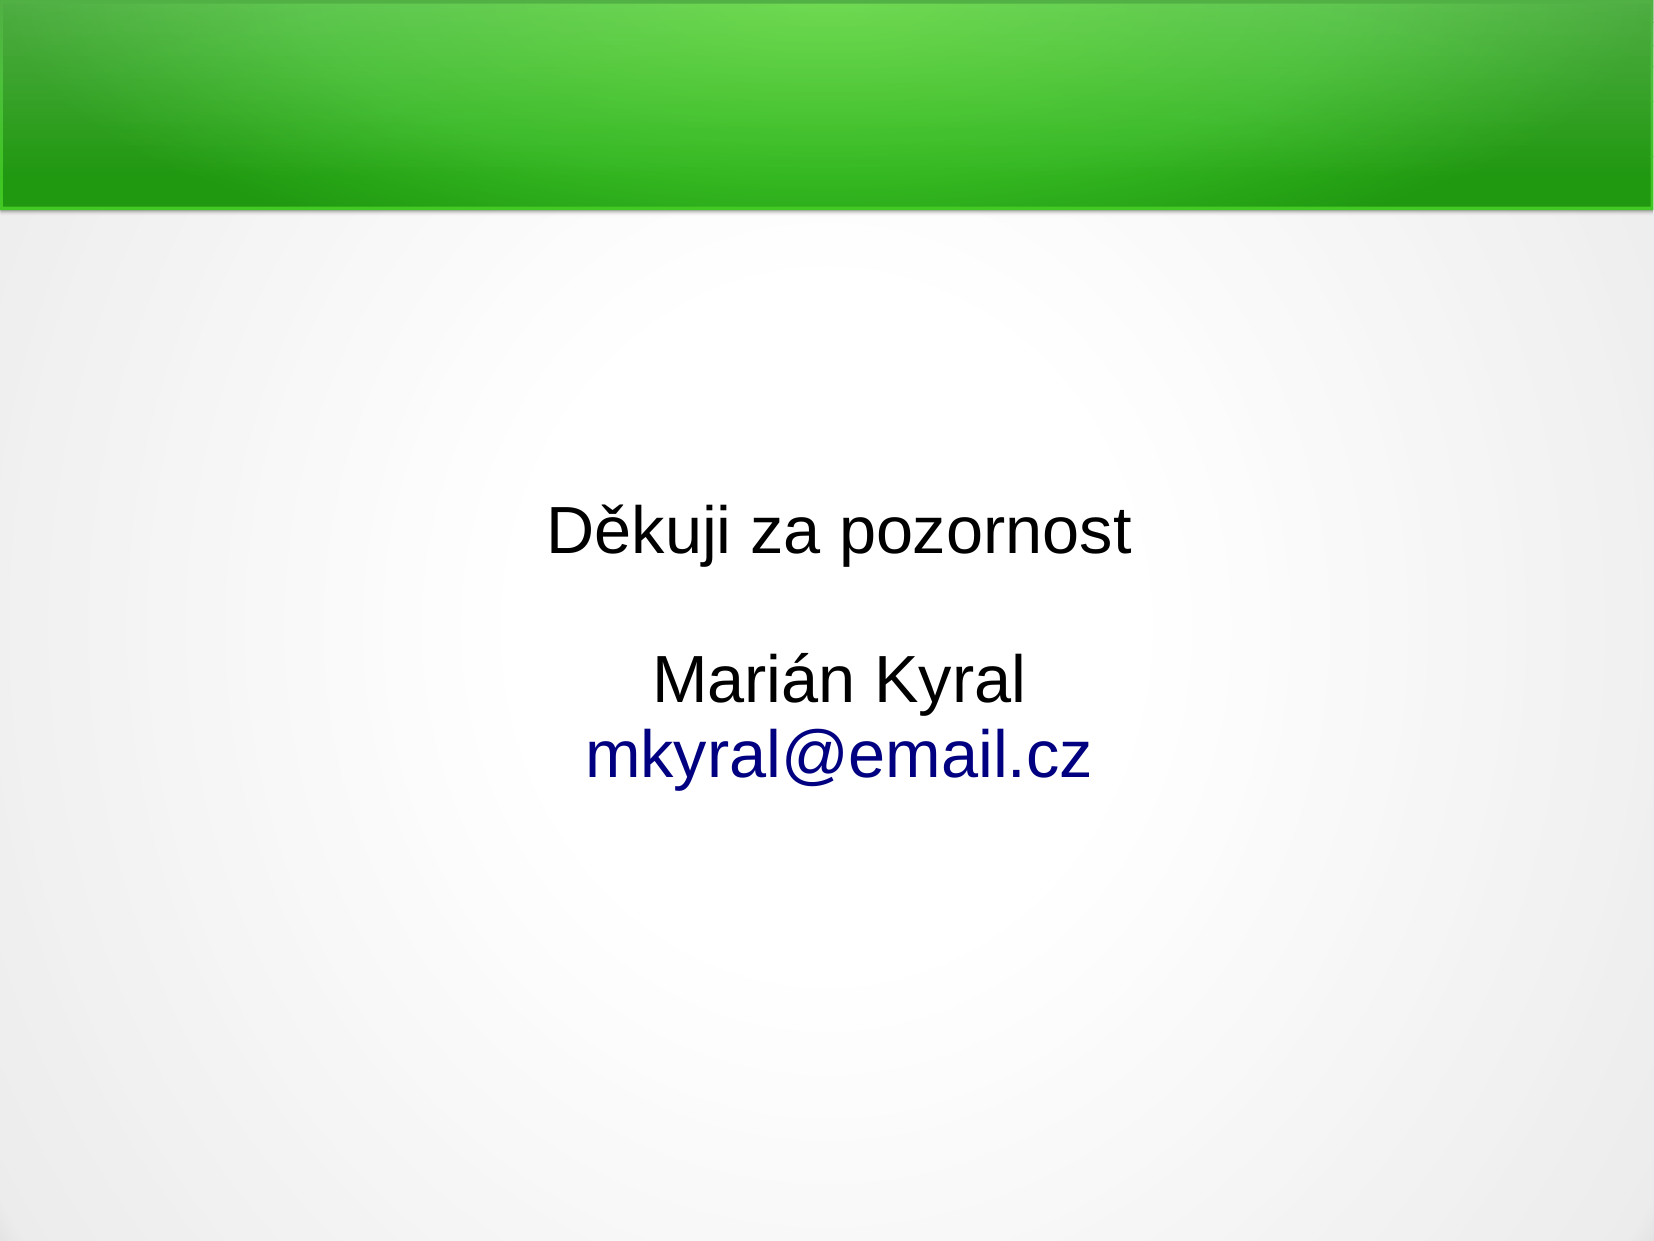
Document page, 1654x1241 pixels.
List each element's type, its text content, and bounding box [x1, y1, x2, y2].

subtitle Děkuji za pozornost Marián Kyral mkyral@email.cz [95, 313, 1584, 971]
